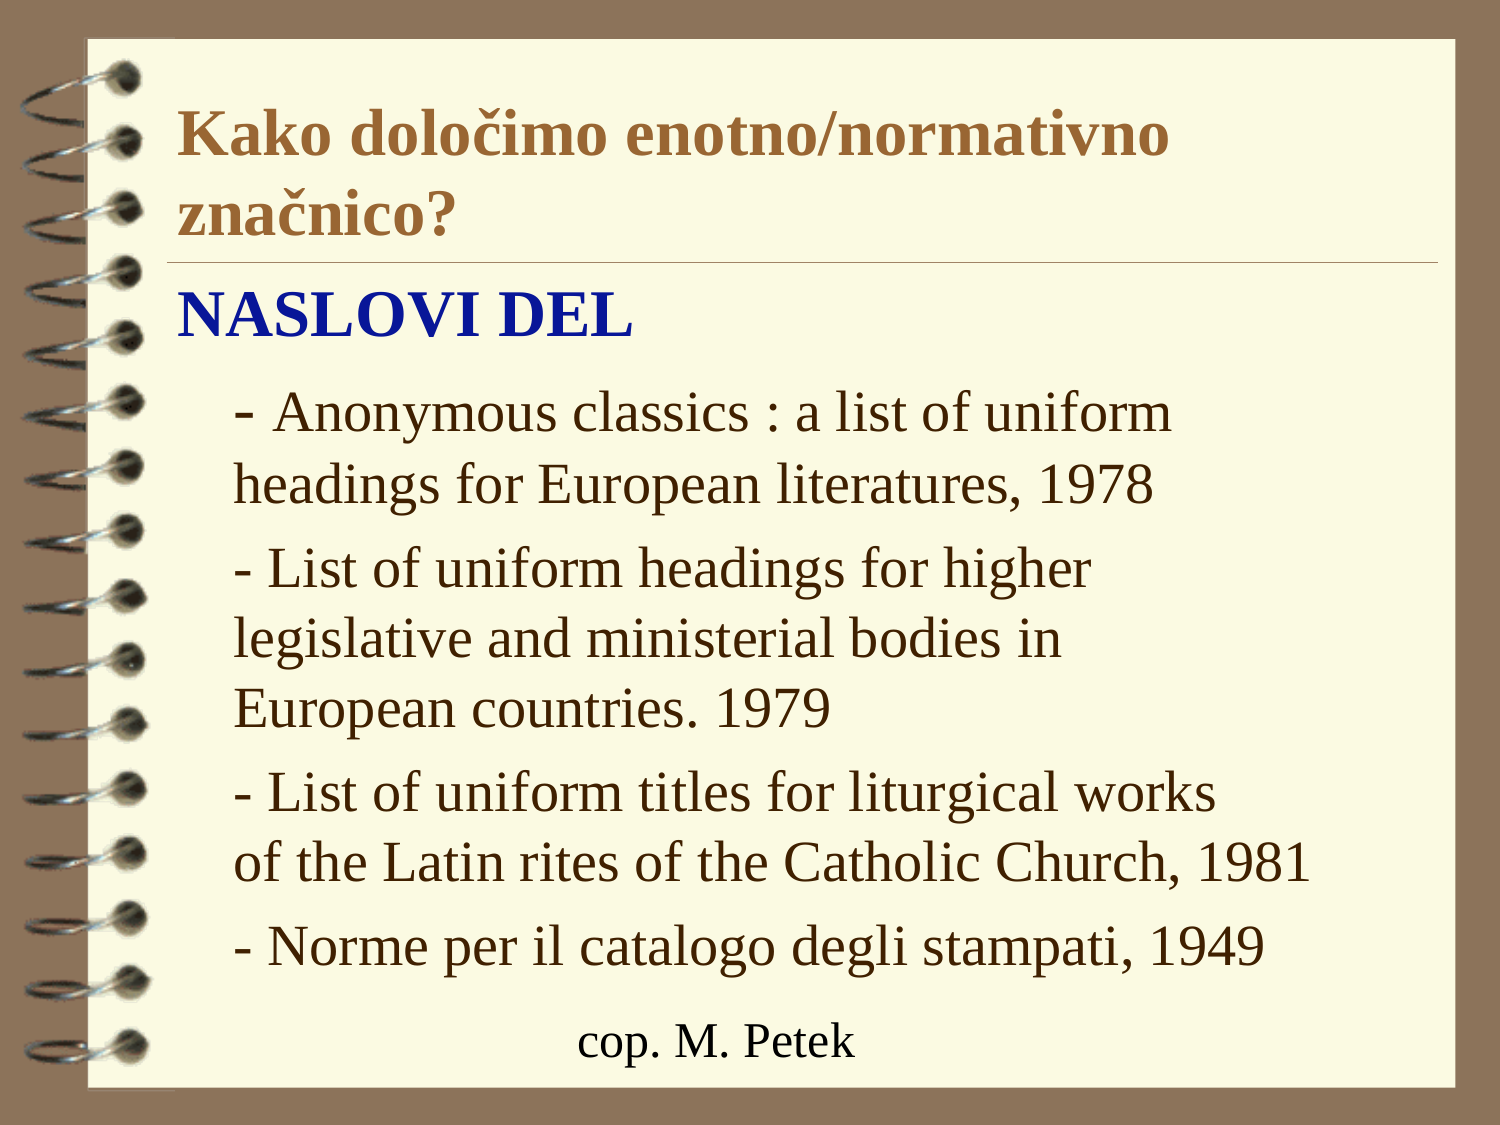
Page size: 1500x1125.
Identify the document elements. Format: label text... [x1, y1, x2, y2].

title Kako določimo enotno/normativno značnico? [162, 74, 1438, 262]
list NASLOVI DEL - Anonymous classics : a list of uniform headings for European literatures, 1978 - List of uniform headings for higher legislative and ministerial bodies in European countries. 1979 - List of uniform titles for liturgical works of the Latin rites of the Catholic Church, 1981 - Norme per il catalogo degli stampati, 1949 [162, 262, 1438, 1071]
picture [0, 0, 175, 1125]
